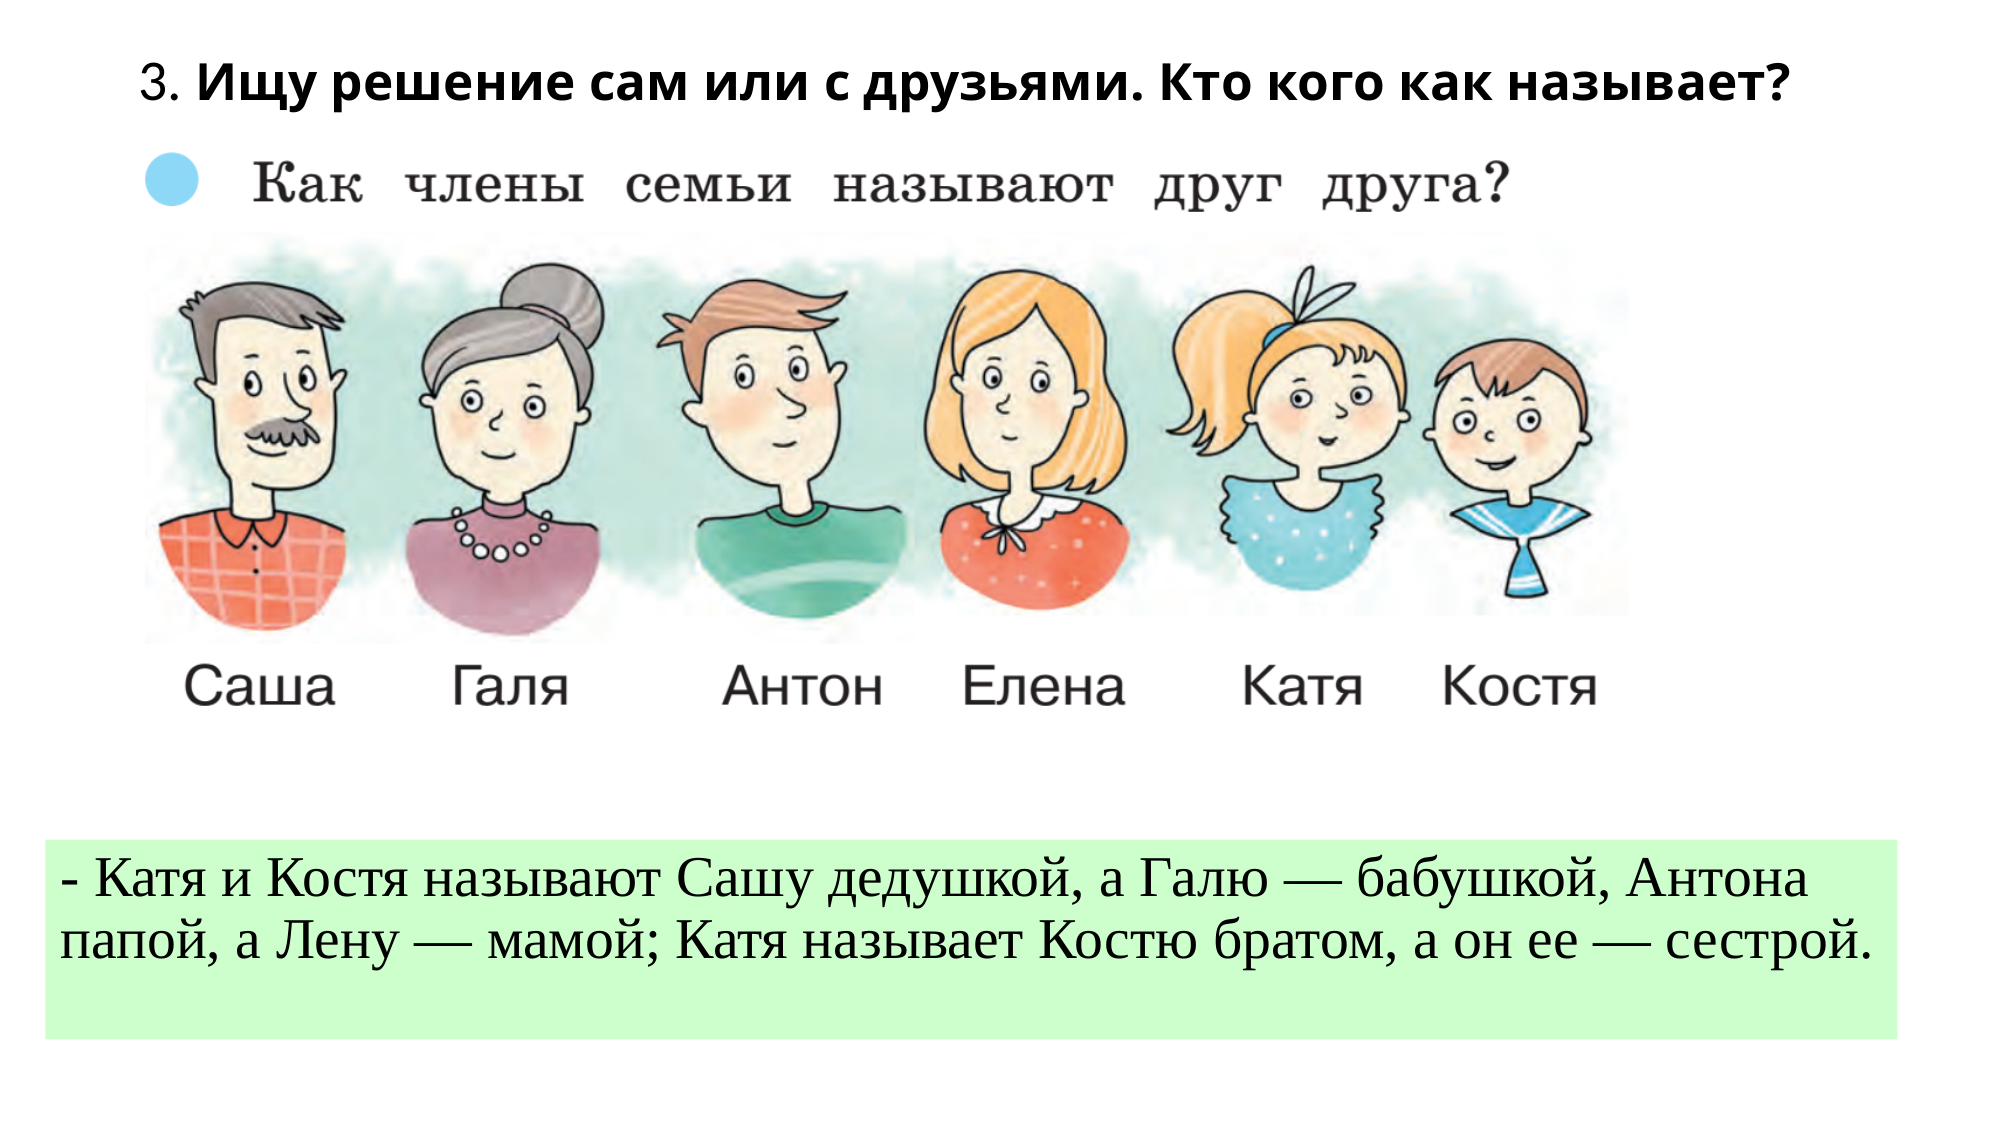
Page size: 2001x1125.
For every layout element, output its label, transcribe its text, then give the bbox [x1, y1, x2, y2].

list - Катя и Костя называют Сашу дедушкой, а Галю — бабушкой, Антона папой, а Лену — мамой; Катя называет Костю братом, а он ее — сестрой. [45, 839, 1898, 1040]
picture [123, 125, 1721, 754]
title 3. Ищу решение сам или с друзьями. Кто кого как называет? [123, 38, 1849, 125]
